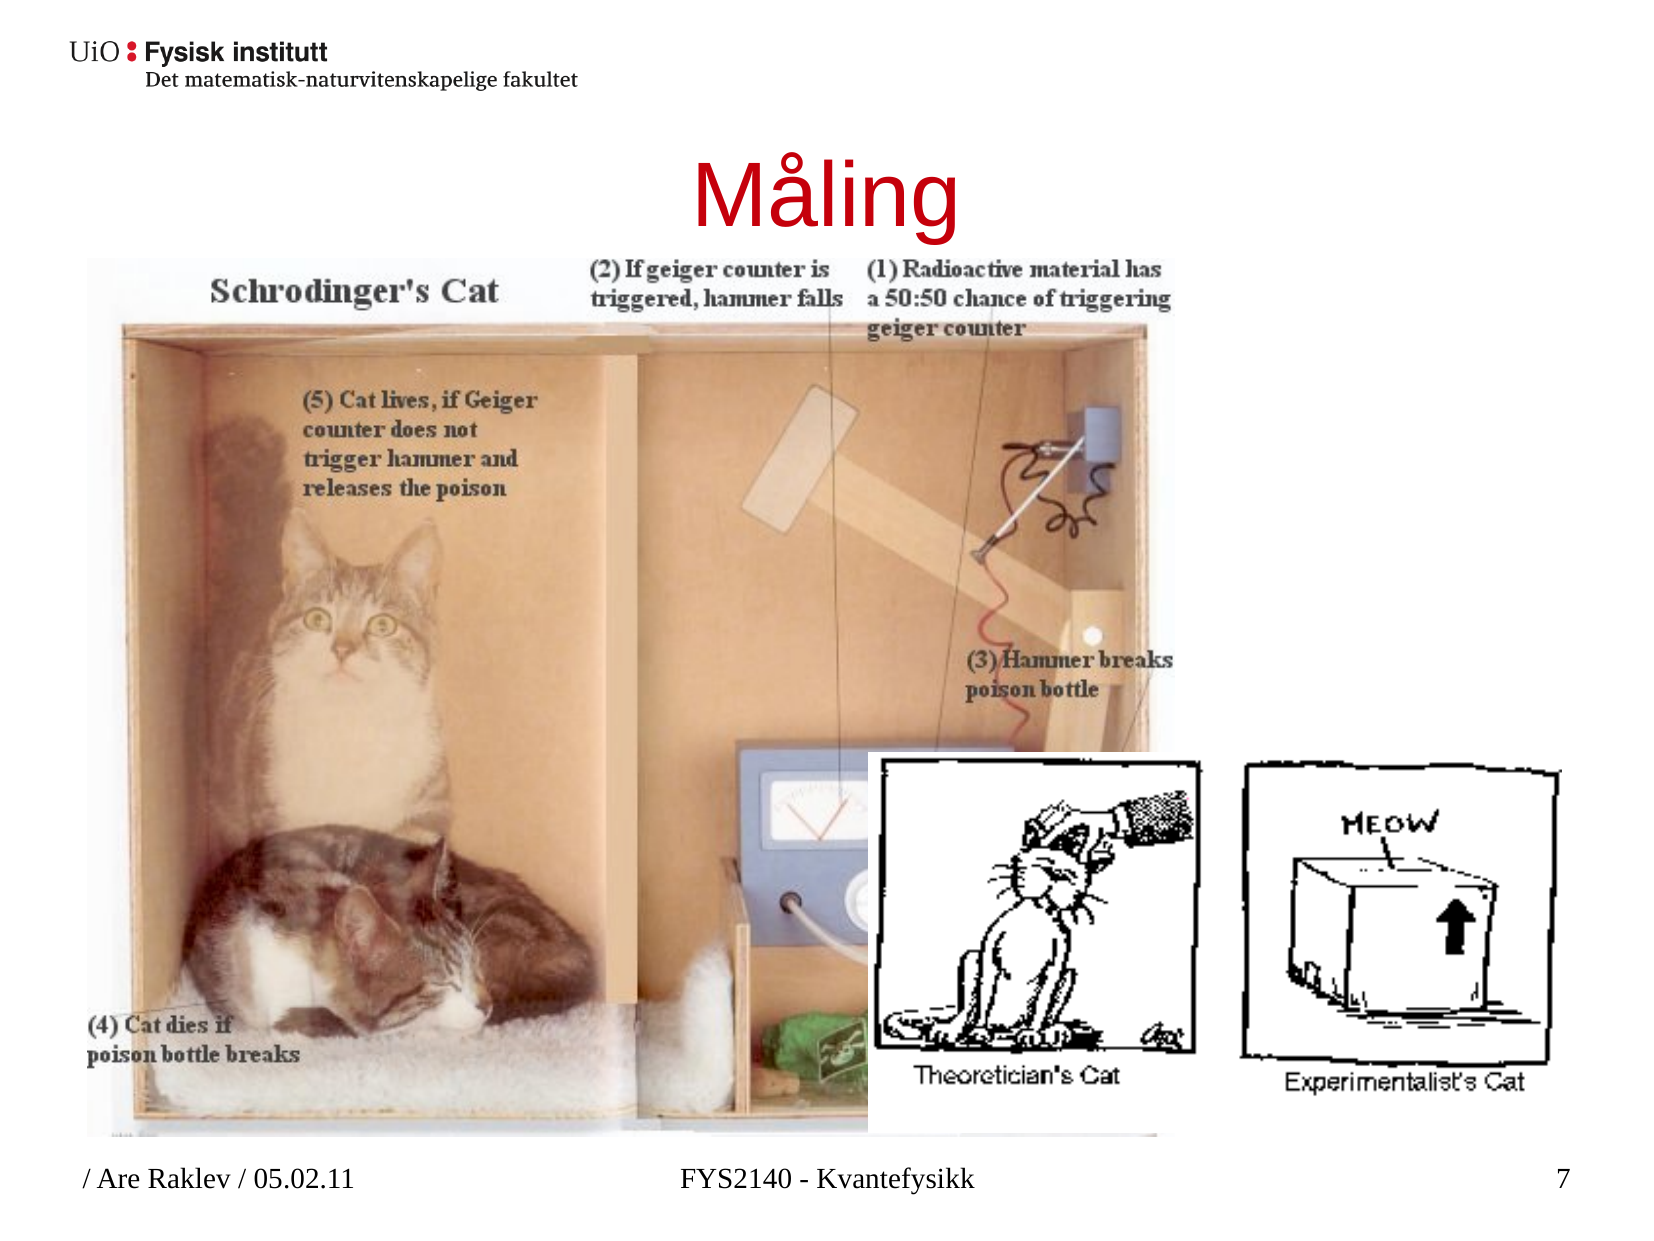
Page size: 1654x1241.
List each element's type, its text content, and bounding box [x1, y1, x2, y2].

picture [87, 258, 1562, 1137]
title Måling [82, 90, 1571, 298]
picture [68, 37, 581, 93]
